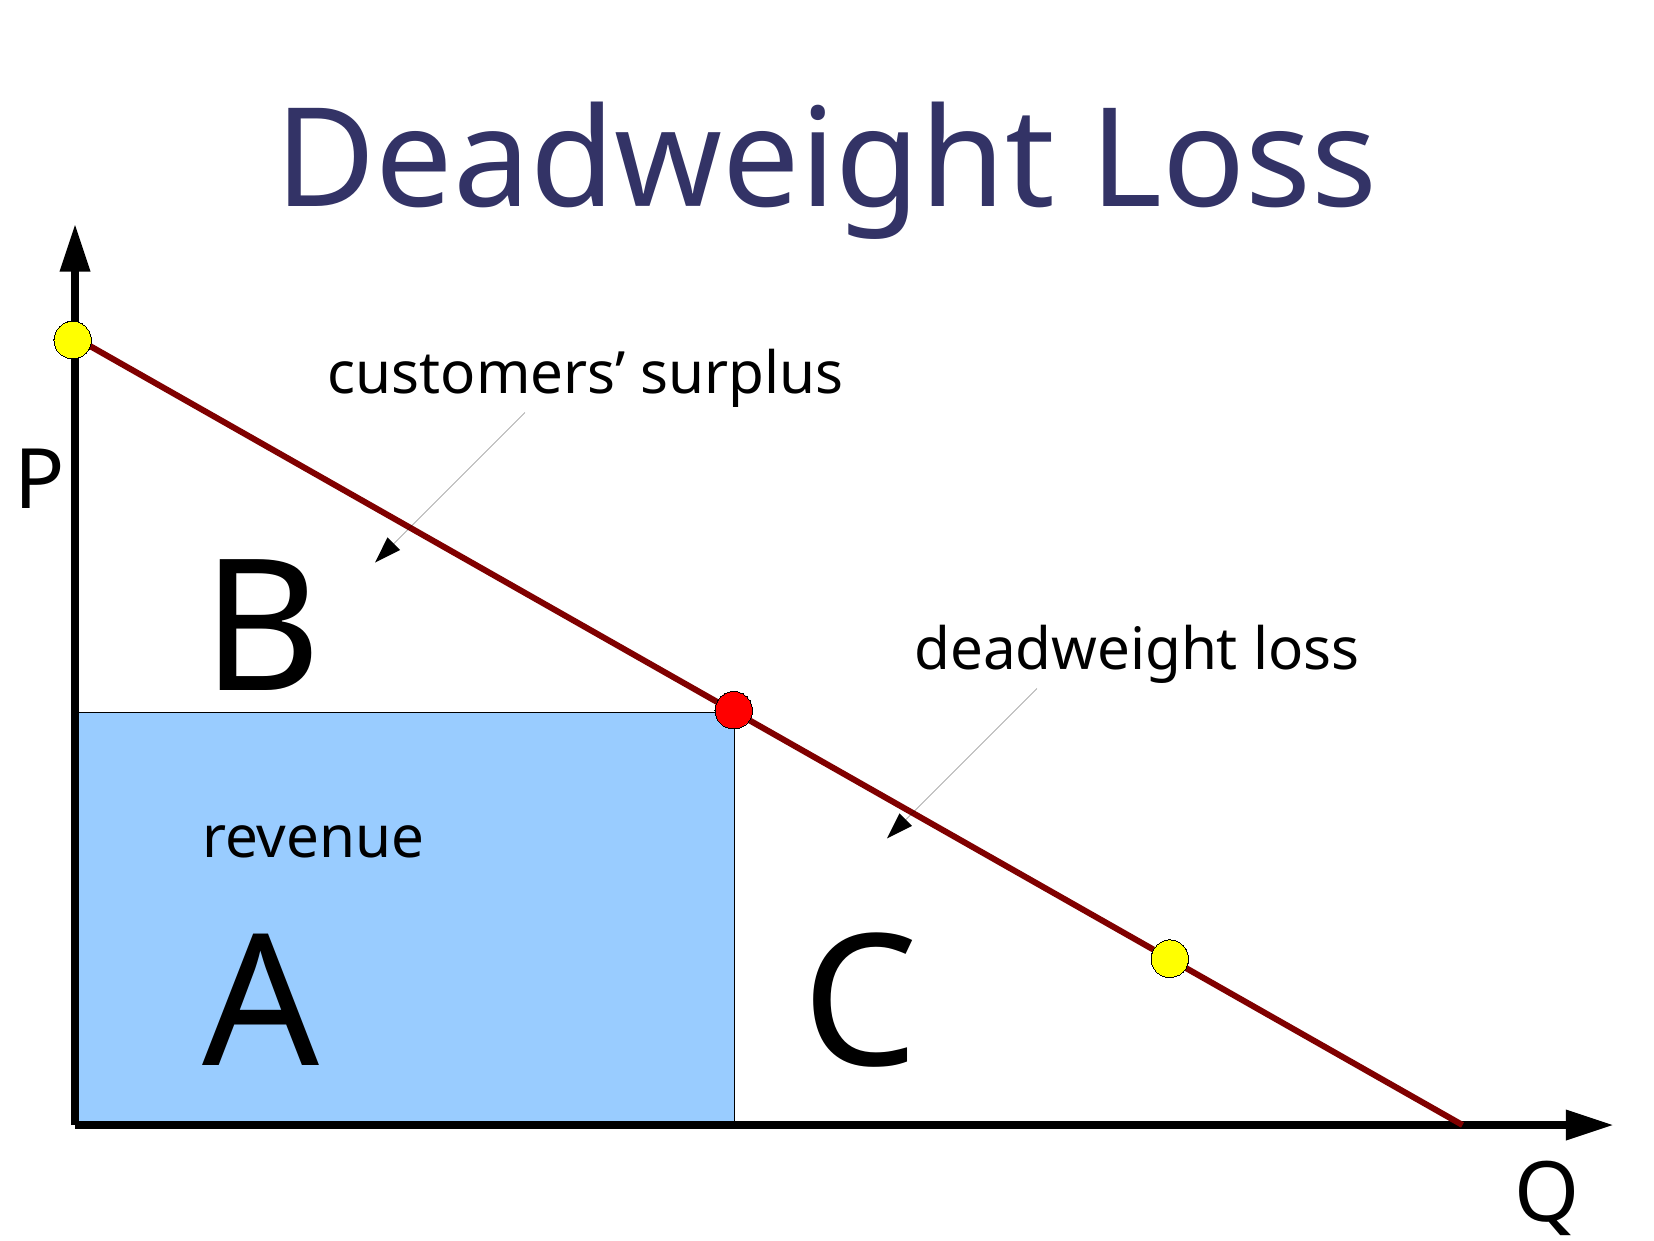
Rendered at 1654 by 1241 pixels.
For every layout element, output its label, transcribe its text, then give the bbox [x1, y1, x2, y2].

text_box A [187, 874, 338, 1088]
text_box revenue [187, 787, 713, 874]
text_box deadweight loss [900, 600, 1463, 686]
text_box Q [1500, 1125, 1613, 1233]
text_box [79, 691, 753, 1121]
text_box B [187, 487, 338, 713]
text_box [53, 321, 92, 359]
text_box C [787, 862, 938, 1088]
title Deadweight Loss [82, 56, 1571, 250]
text_box customers’ surplus [313, 324, 951, 410]
text_box P [0, 412, 113, 521]
text_box [1151, 939, 1189, 978]
